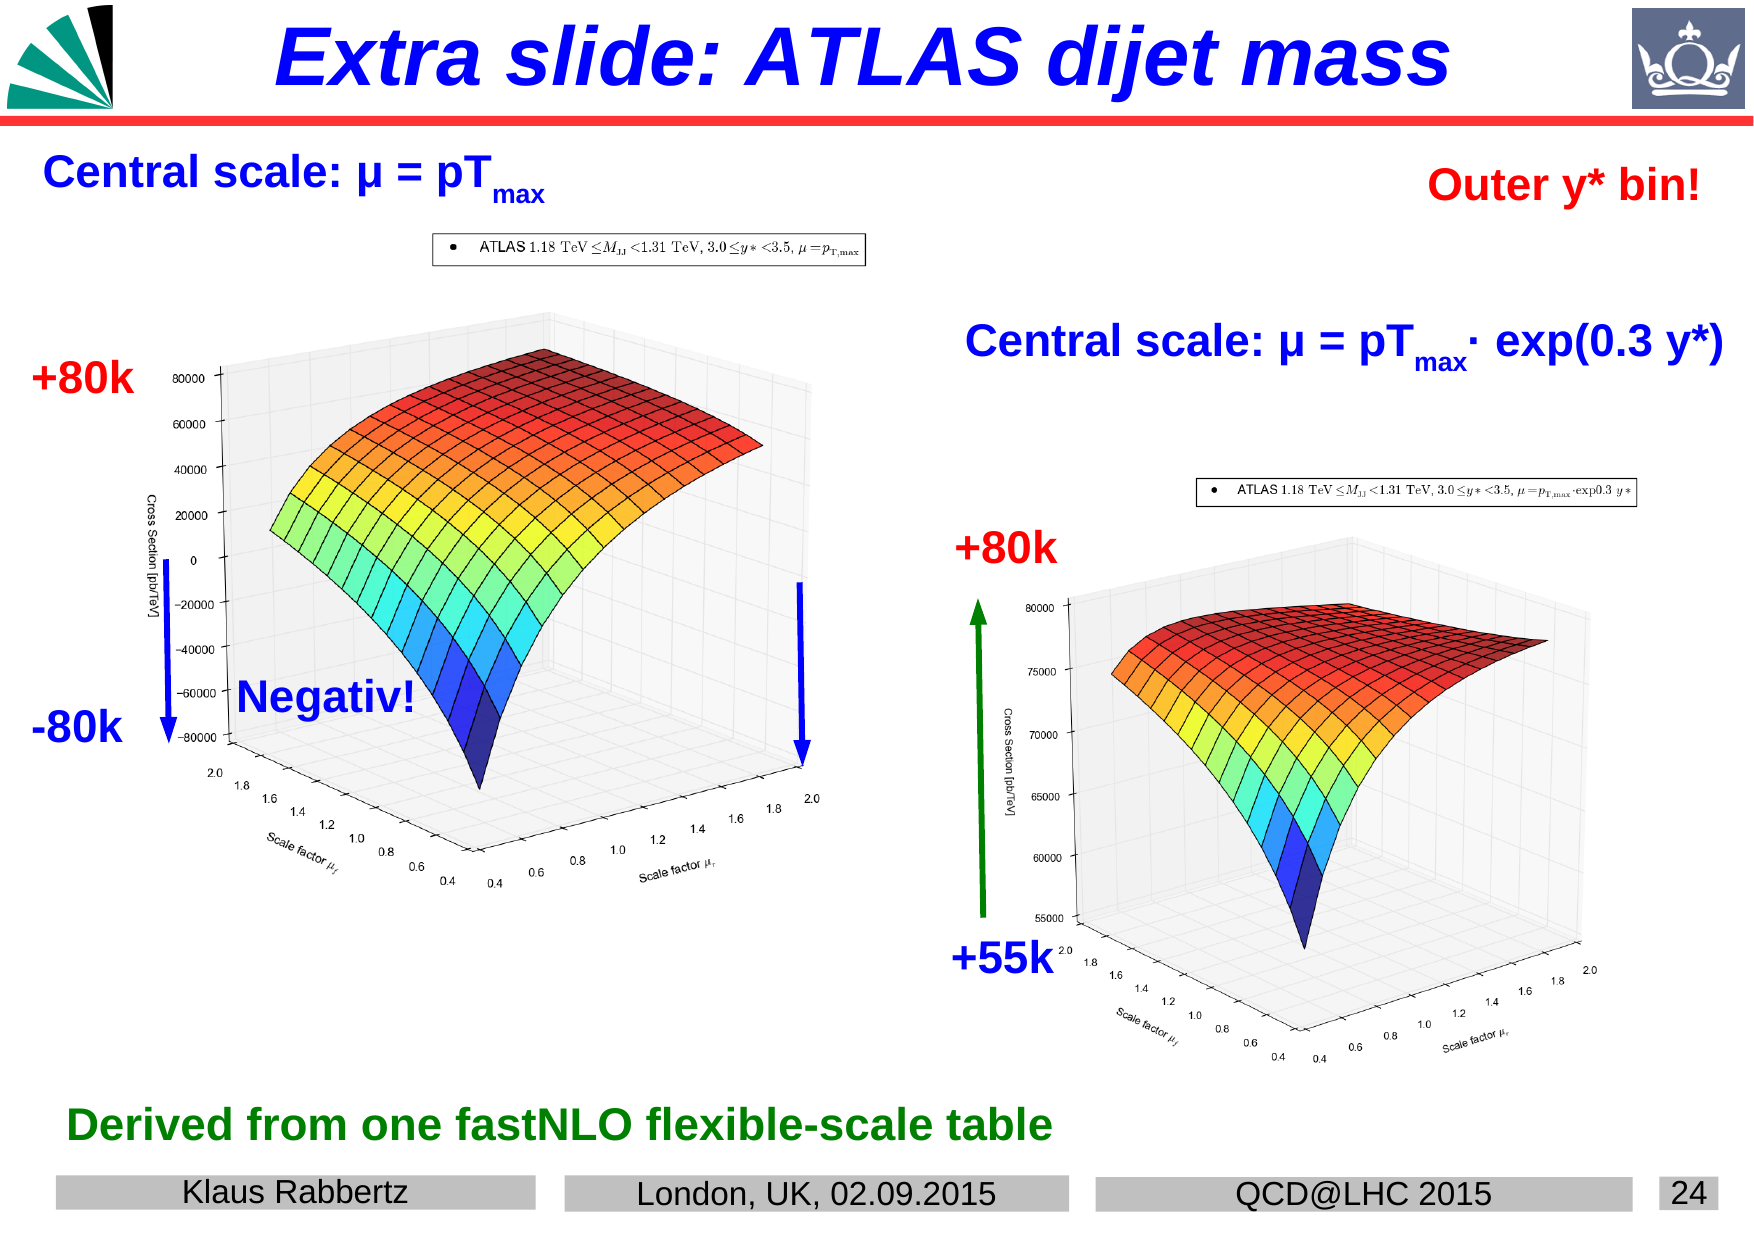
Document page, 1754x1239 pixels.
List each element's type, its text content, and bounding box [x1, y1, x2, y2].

picture [15, 139, 1726, 1164]
text_box +55k [938, 926, 1066, 990]
picture [7, 5, 113, 110]
text_box -80k [19, 694, 136, 758]
text_box +80k [942, 516, 1070, 580]
text_box Central scale: μ = pTmax [30, 140, 558, 215]
title Extra slide: ATLAS dijet mass [123, 0, 1606, 114]
text_box Derived from one fastNLO flexible-scale table [54, 1092, 1066, 1156]
text_box Negativ! [224, 665, 429, 729]
text_box Outer y* bin! [1415, 153, 1714, 217]
picture [1632, 8, 1745, 109]
text_box Central scale: μ = pTmax· exp(0.3 y*) [952, 308, 1734, 383]
text_box +80k [19, 346, 147, 410]
